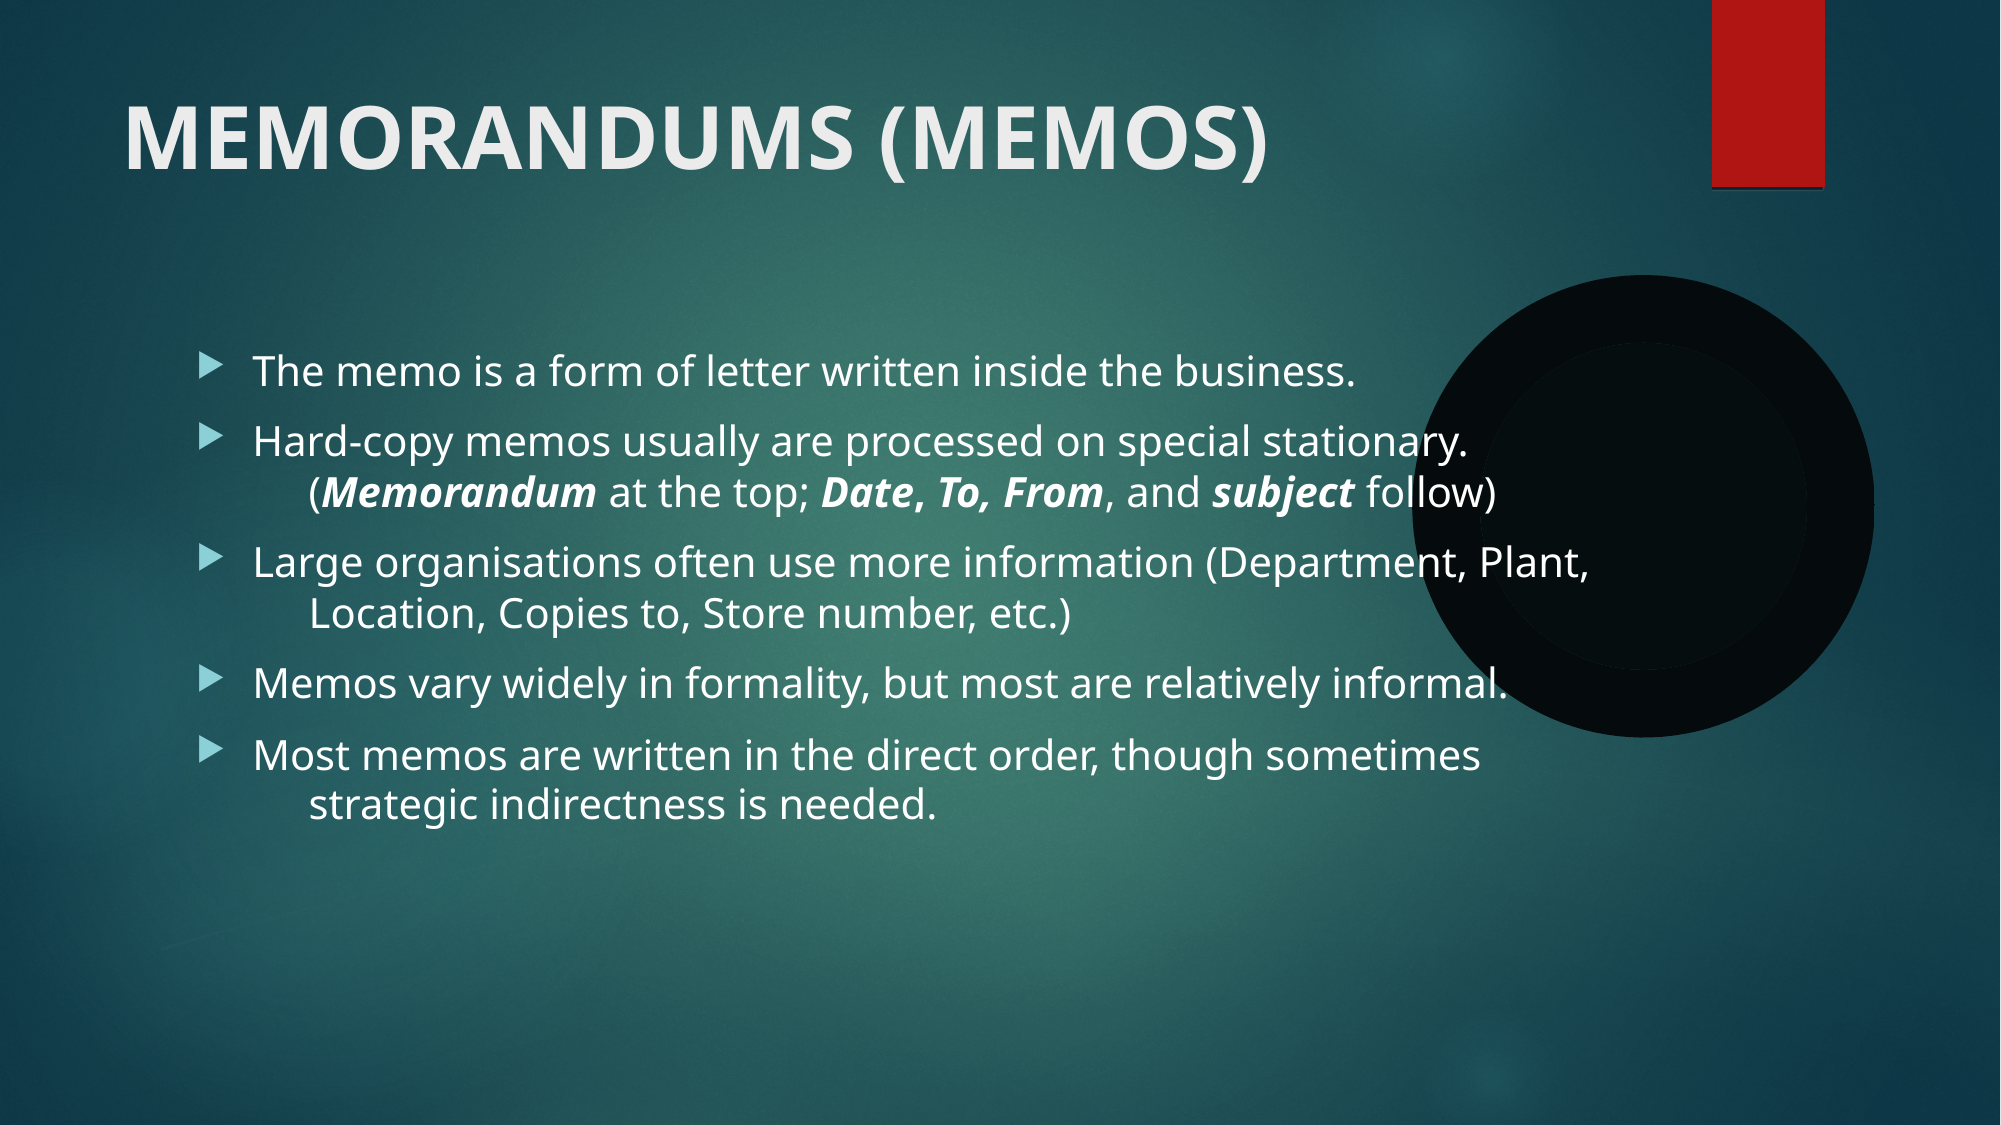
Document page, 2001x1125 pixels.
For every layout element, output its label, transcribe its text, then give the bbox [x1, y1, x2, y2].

title MEMORANDUMS (MEMOS) [106, 74, 1649, 305]
list The memo is a form of letter written inside the business. Hard-copy memos usually are processed on special stationary. (Memorandum at the top; Date, To, From, and subject follow) Large organisations often use more information (Department, Plant, Location, Copies to, Store number, etc.) Memos vary widely in formality, but most are relatively informal. Most memos are written in the direct order, though sometimes strategic indirectness is needed. [181, 336, 1649, 1026]
